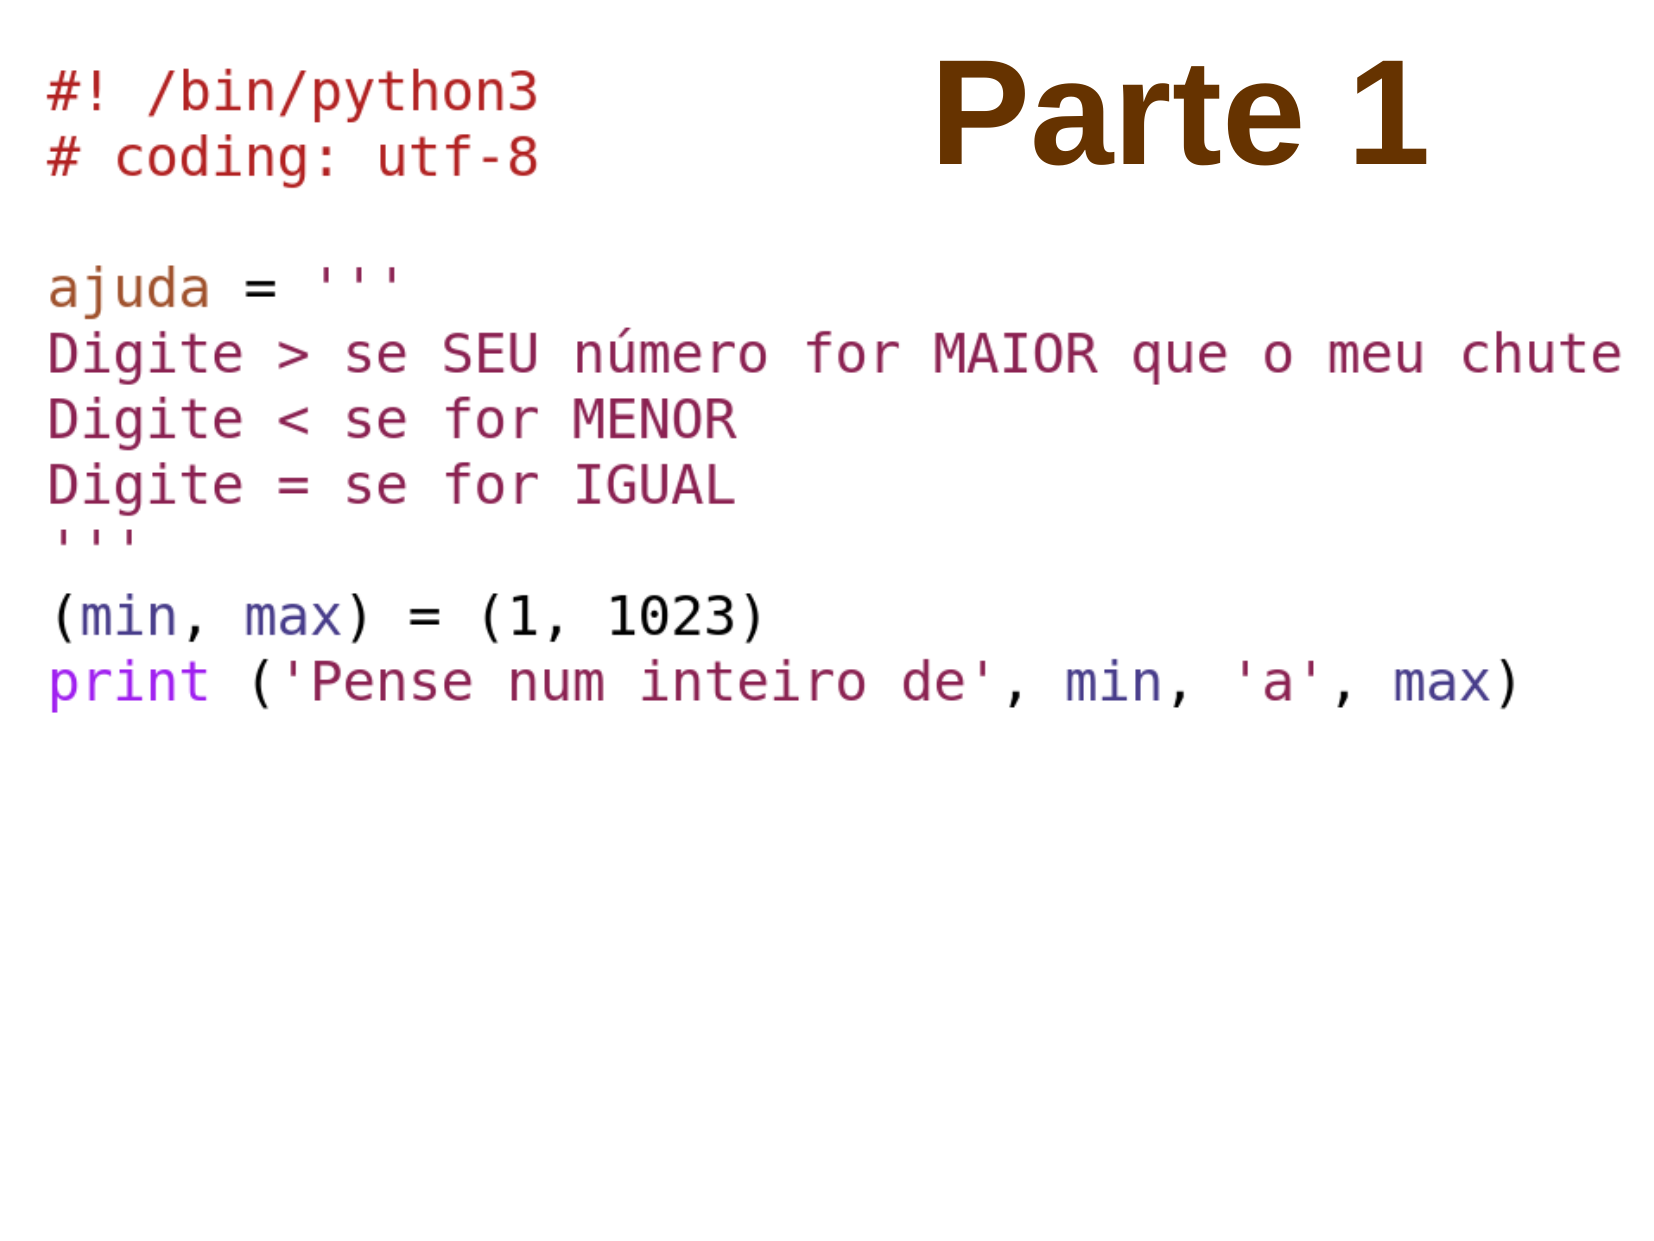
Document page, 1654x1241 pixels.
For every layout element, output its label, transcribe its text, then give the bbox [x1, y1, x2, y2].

picture [0, 0, 1654, 745]
text_box Parte 1 [755, 0, 1607, 225]
